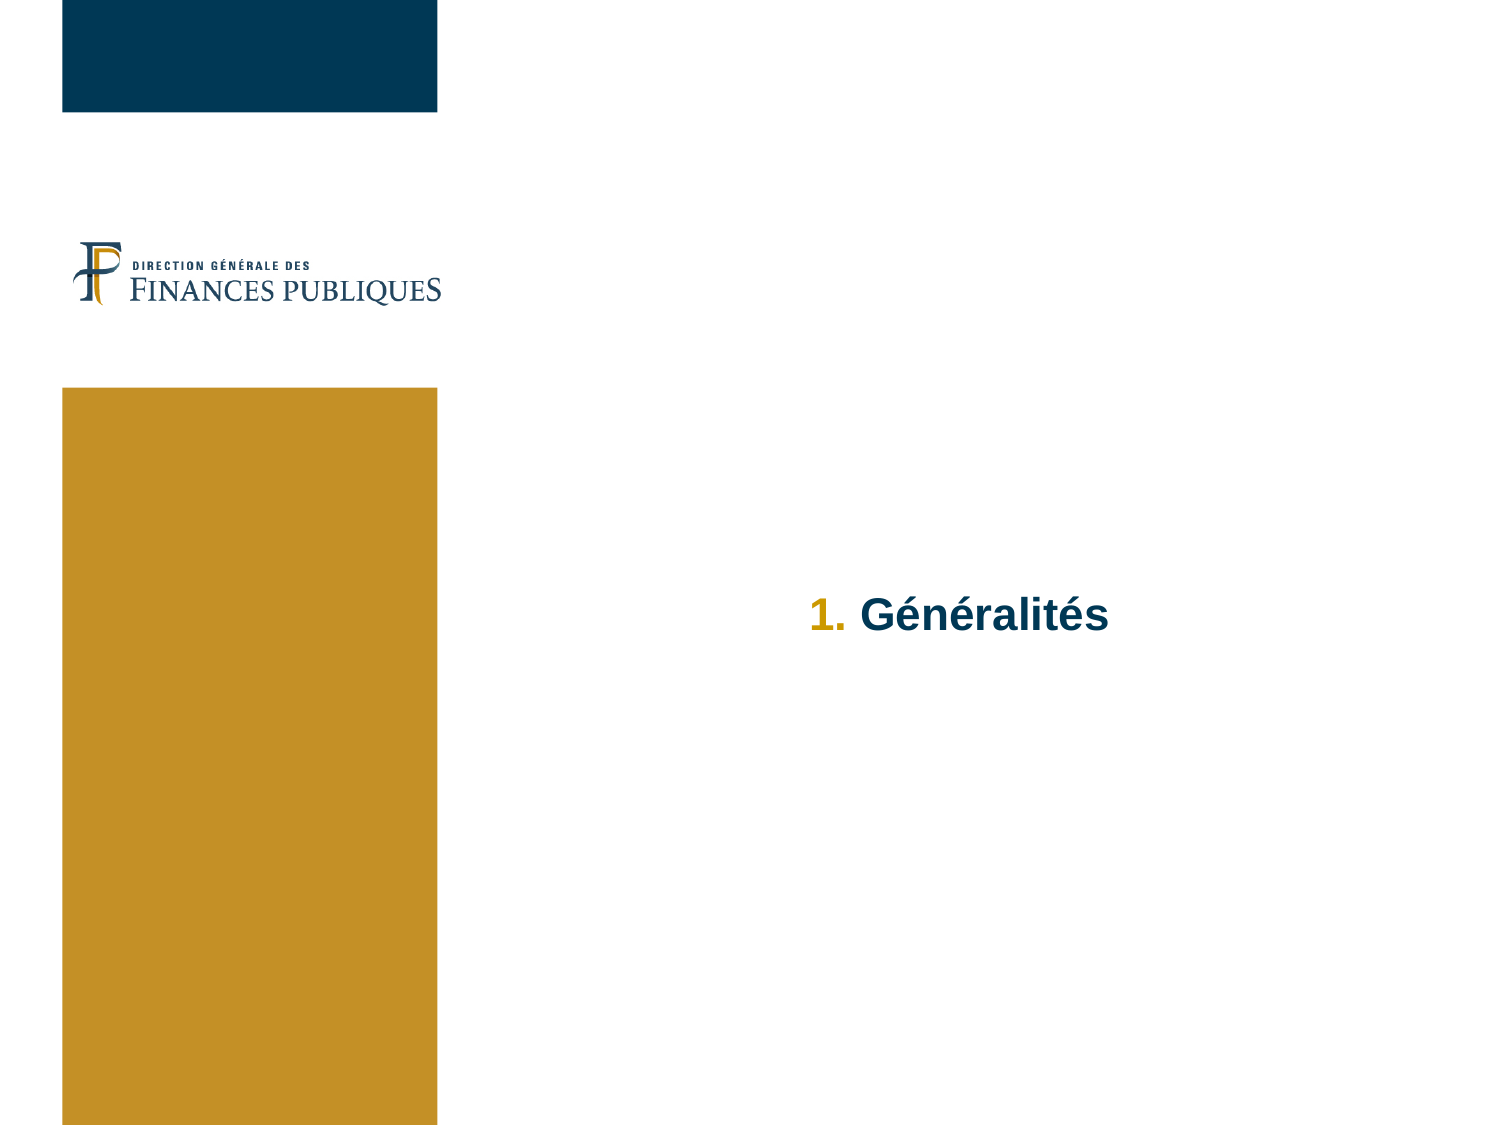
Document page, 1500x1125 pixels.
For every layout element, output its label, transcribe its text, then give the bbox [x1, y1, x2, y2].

picture [50, 219, 463, 328]
title 1. Généralités [442, 531, 1477, 701]
